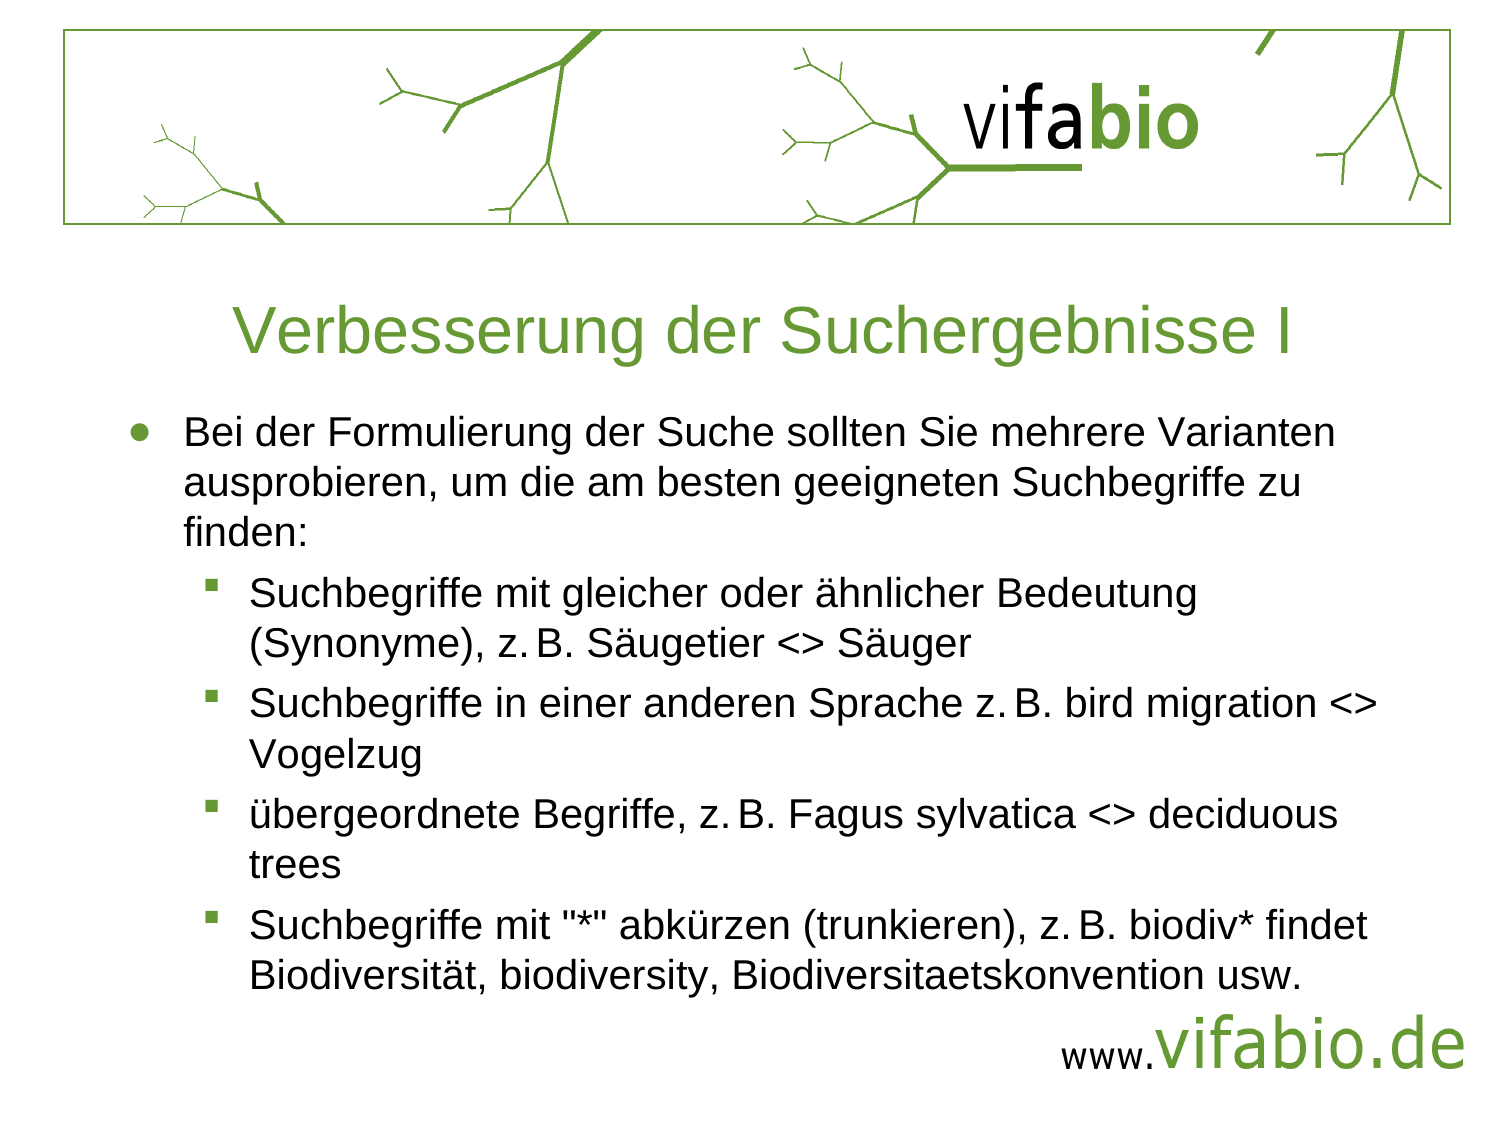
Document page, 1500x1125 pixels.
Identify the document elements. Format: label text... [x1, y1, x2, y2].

picture [65, 31, 1449, 223]
list Bei der Formulierung der Suche sollten Sie mehrere Varianten ausprobieren, um die am besten geeigneten Suchbegriffe zu finden: Suchbegriffe mit gleicher oder ähnlicher Bedeutung (Synonyme), z. B. Säugetier <> Säuger Suchbegriffe in einer anderen Sprache z. B. bird migration <> Vogelzug übergeordnete Begriffe, z. B. Fagus sylvatica <> deciduous trees Suchbegriffe mit "*" abkürzen (trunkieren), z. B. biodiv* findet Biodiversität, biodiversity, Biodiversitaetskonvention usw. [112, 397, 1412, 1012]
title Verbesserung der Suchergebnisse I [76, 267, 1451, 386]
picture [1009, 964, 1500, 1125]
